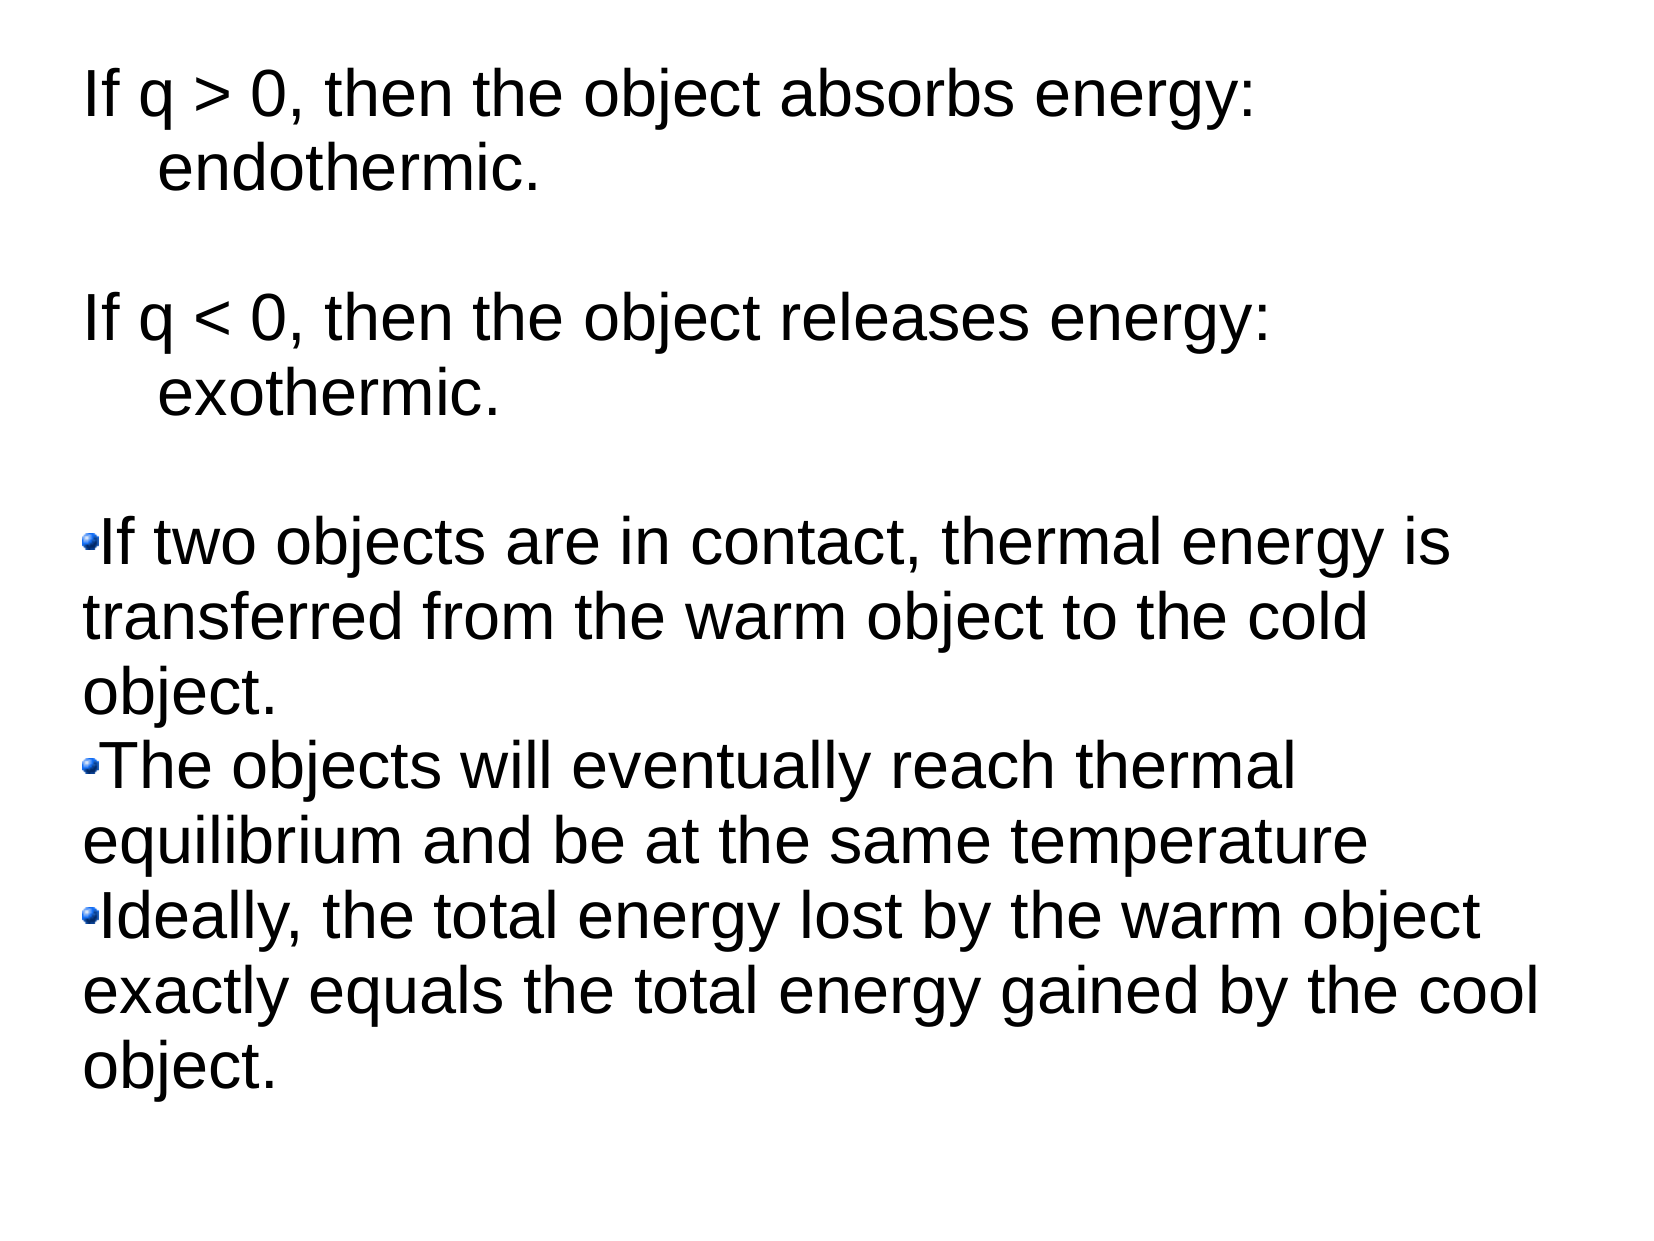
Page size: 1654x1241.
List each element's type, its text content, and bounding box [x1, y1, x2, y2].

subtitle If q > 0, then the object absorbs energy: endothermic. If q < 0, then the object releases energy: exothermic. If two objects are in contact, thermal energy is transferred from the warm object to the cold object. The objects will eventually reach thermal equilibrium and be at the same temperature Ideally, the total energy lost by the warm object exactly equals the total energy gained by the cool object. [82, 49, 1571, 1109]
